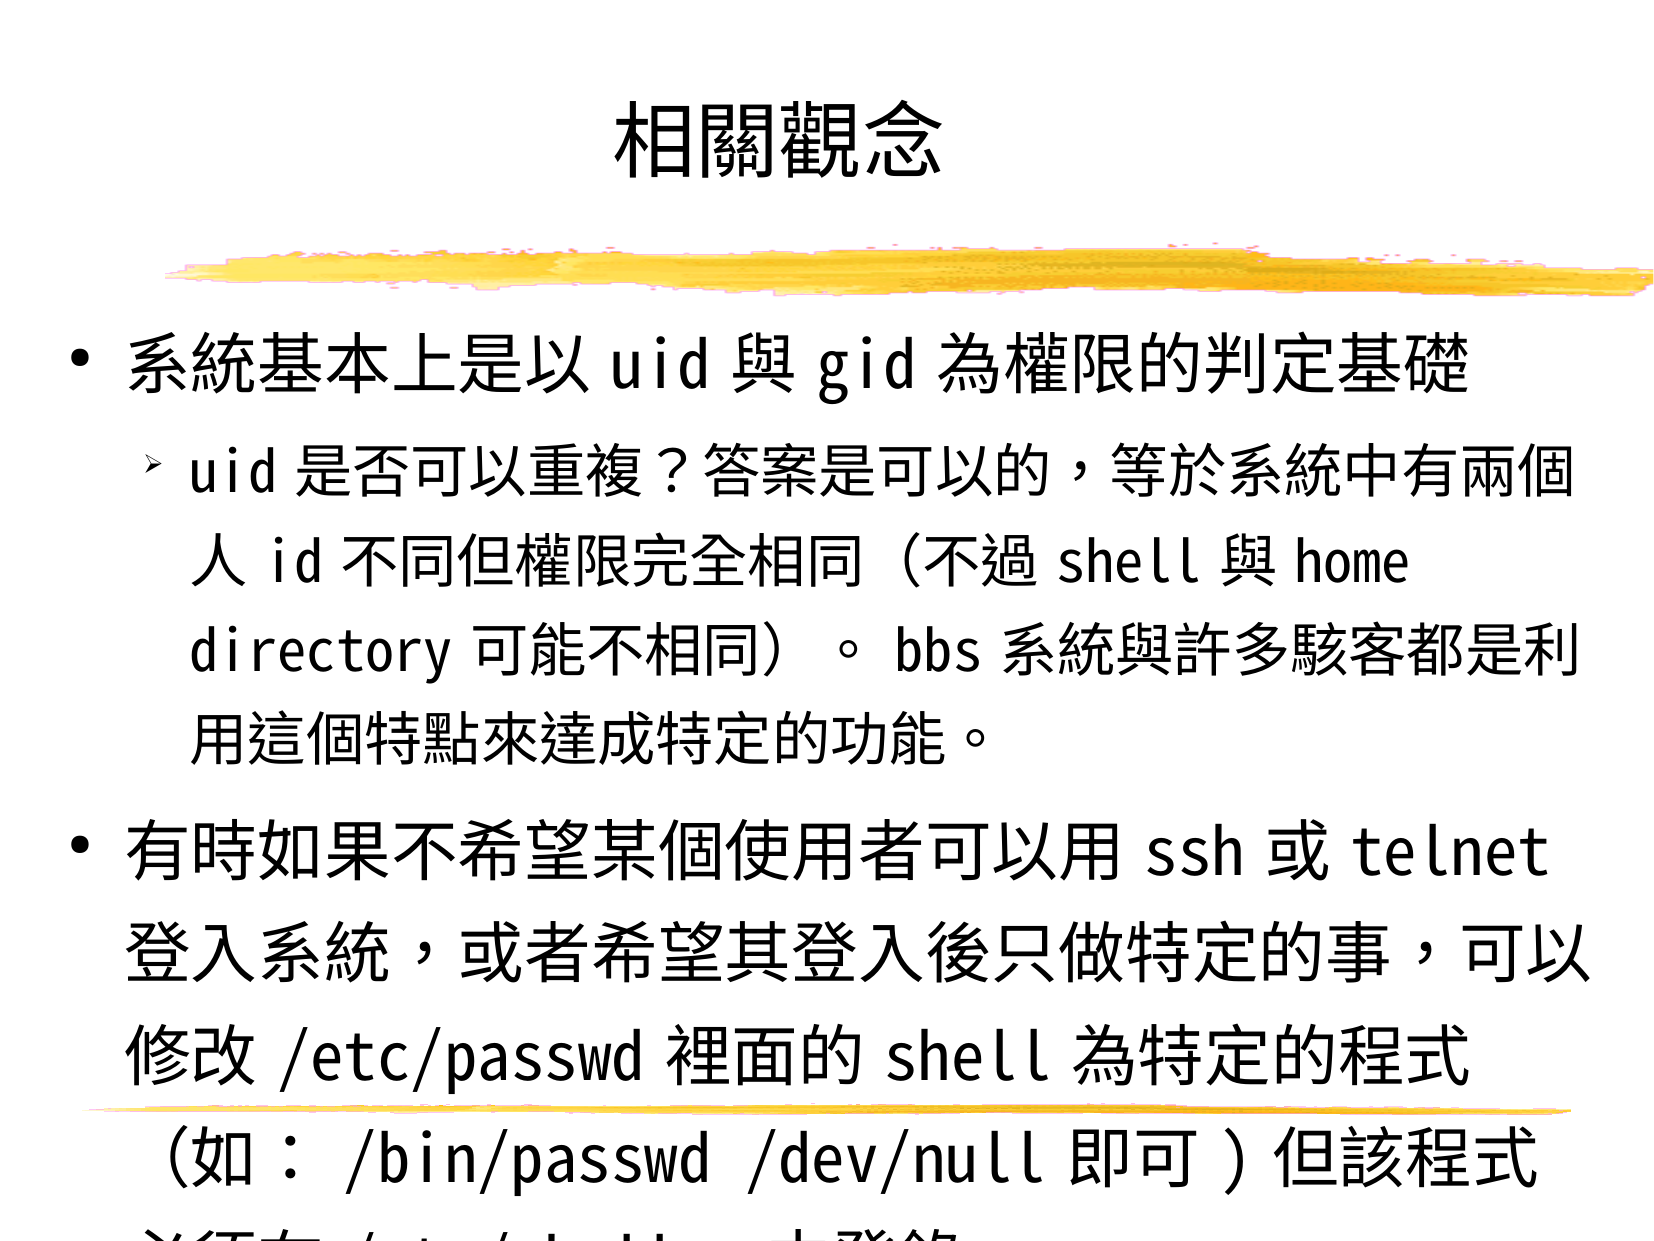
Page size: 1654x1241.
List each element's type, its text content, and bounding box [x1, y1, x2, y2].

picture [165, 237, 1654, 308]
title 相關觀念 [76, 28, 1482, 236]
picture [82, 1102, 1571, 1117]
list 系統基本上是以uid與gid為權限的判定基礎 uid是否可以重複？答案是可以的，等於系統中有兩個人id不同但權限完全相同（不過shell與home directory可能不相同）。bbs系統與許多駭客都是利用這個特點來達成特定的功能。 有時如果不希望某個使用者可以用ssh或telnet登入系統，或者希望其登入後只做特定的事，可以修改/etc/passwd裡面的shell為特定的程式（如：/bin/passwd /dev/null即可)但該程式必須在/etc/shells 中登錄。 [68, 305, 1598, 1050]
